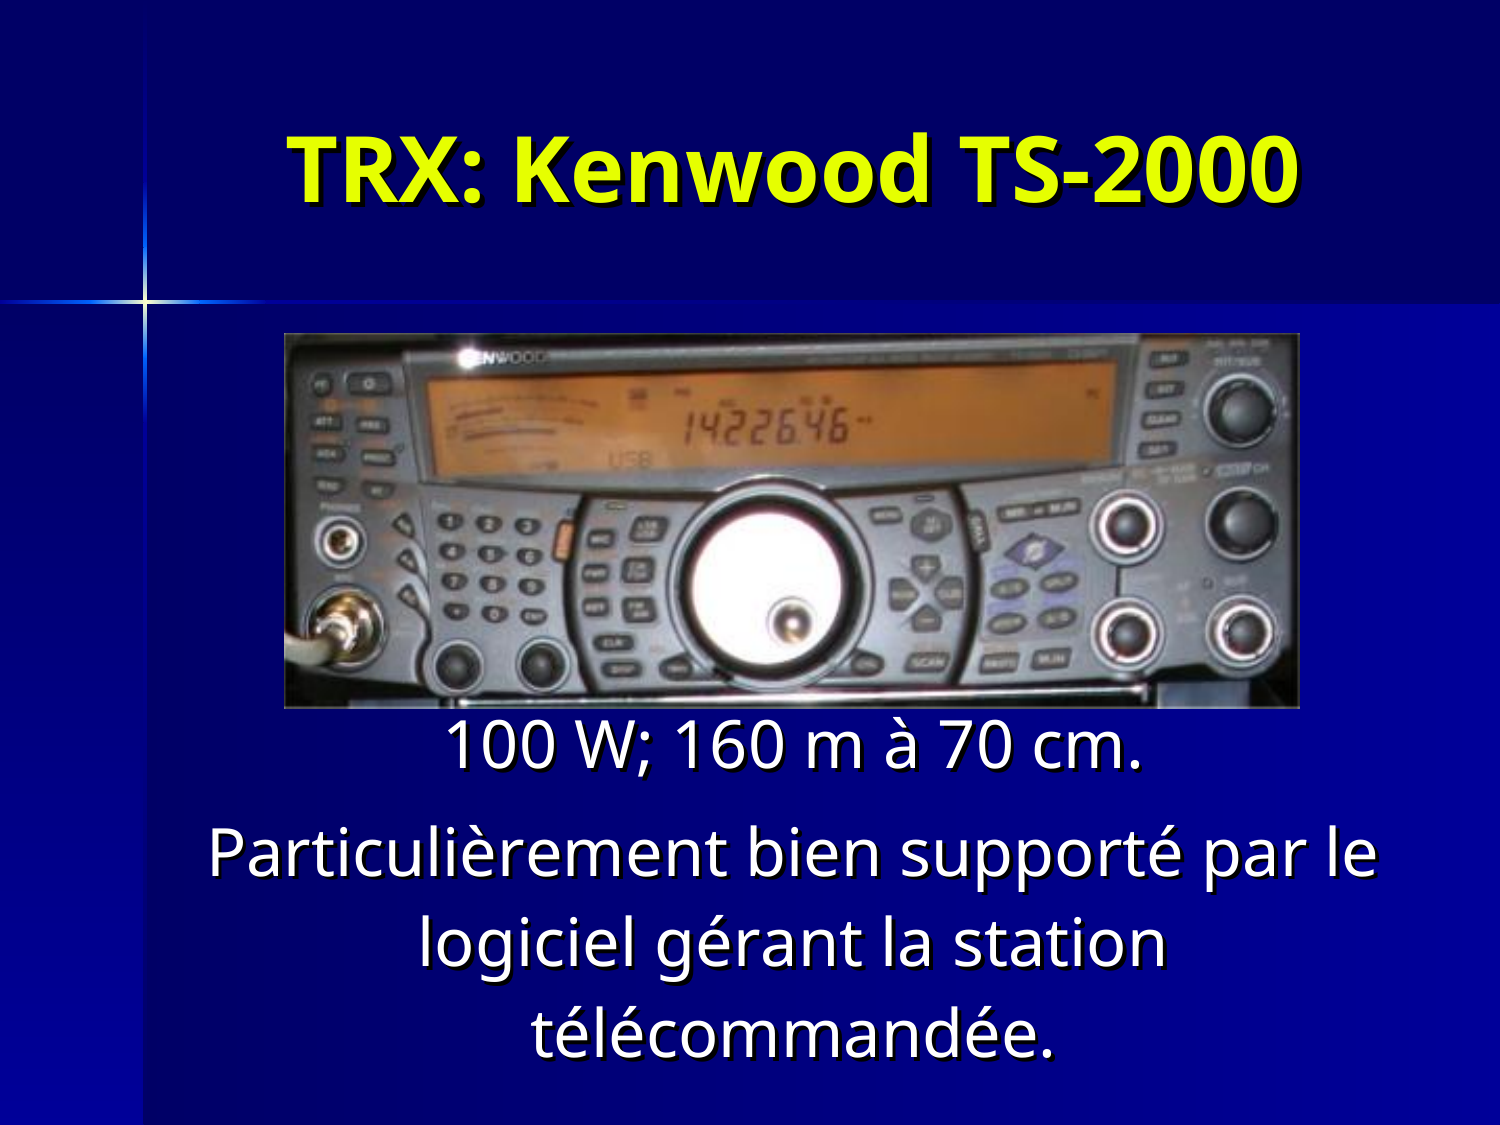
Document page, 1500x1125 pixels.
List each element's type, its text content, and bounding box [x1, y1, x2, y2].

subtitle 100 W; 160 m à 70 cm. Particulièrement bien supporté par le logiciel gérant la station télécommandée. [174, 332, 1413, 1013]
picture [284, 333, 1300, 709]
title TRX: Kenwood TS-2000 [174, 57, 1413, 278]
